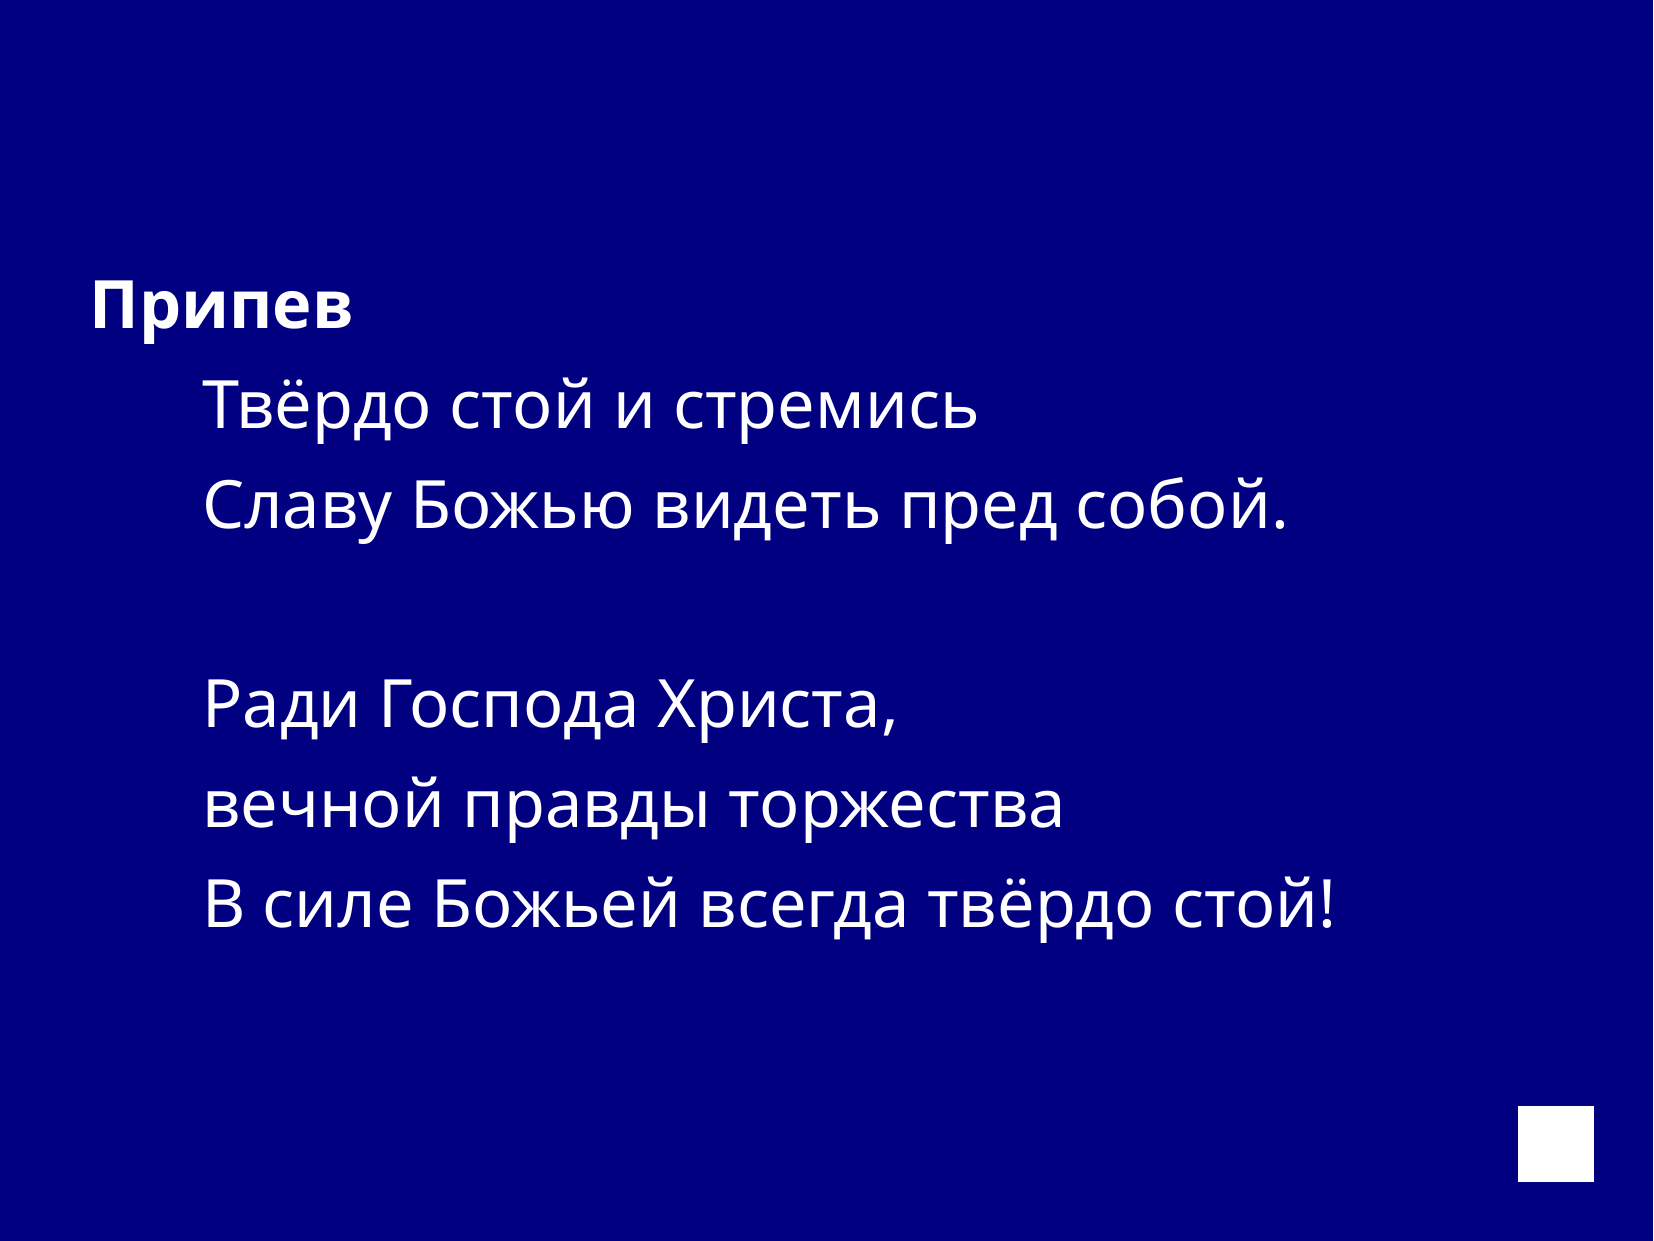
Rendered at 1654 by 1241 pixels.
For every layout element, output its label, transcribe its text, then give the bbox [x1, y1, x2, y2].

text_box Припев Твёрдо стой и стремись Славу Божью видеть пред собой. Ради Господа Христа, вечной правды торжества В силе Божьей всегда твёрдо стой! [75, 150, 1576, 1163]
text_box [1518, 1106, 1594, 1182]
